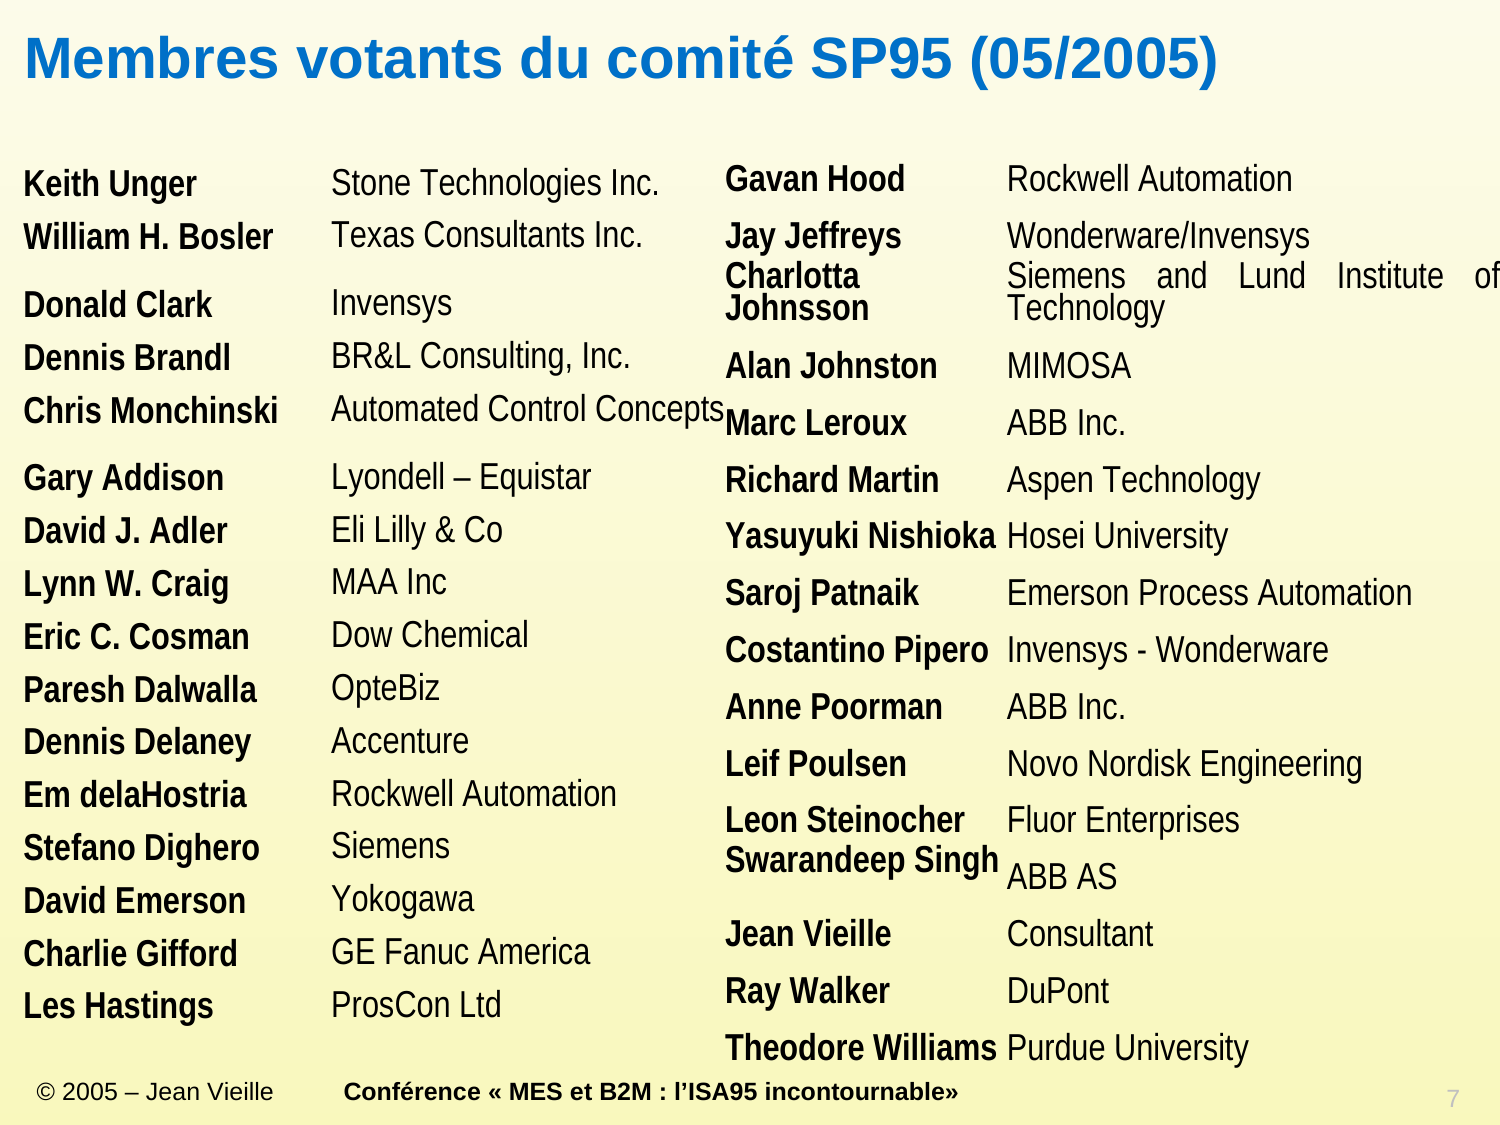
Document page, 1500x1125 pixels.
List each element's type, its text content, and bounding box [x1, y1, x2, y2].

text_box Accenture [316, 708, 724, 760]
text_box Em delaHostria [8, 762, 313, 815]
text_box GE Fanuc America [316, 919, 724, 972]
text_box MAA Inc [316, 549, 724, 602]
text_box Lynn W. Craig [8, 551, 313, 604]
text_box Jean Vieille [724, 904, 1006, 961]
title Membres votants du comité SP95 (05/2005) [9, 12, 1476, 151]
text_box BR&L Consulting, Inc. [316, 323, 724, 376]
text_box Gavan Hood [724, 149, 1006, 206]
text_box Donald Clark [8, 272, 313, 324]
text_box Siemens [316, 813, 724, 866]
text_box Gary Addison [8, 445, 313, 498]
text_box Invensys - Wonderware [1006, 620, 1500, 677]
text_box ABB Inc. [1006, 677, 1500, 734]
text_box Eli Lilly & Co [316, 496, 724, 549]
text_box Stone Technologies Inc. [316, 149, 724, 202]
text_box Automated Control Concepts [316, 376, 724, 444]
text_box Stefano Dighero [8, 815, 313, 868]
text_box Lyondell – Equistar [316, 444, 724, 496]
text_box OpteBiz [316, 655, 724, 708]
text_box Dow Chemical [316, 602, 724, 655]
text_box Charlie Gifford [8, 920, 313, 973]
text_box David Emerson [8, 868, 313, 920]
text_box ABB Inc. [1006, 393, 1500, 450]
text_box Richard Martin [724, 450, 1006, 506]
text_box Wonderware/Invensys [1006, 206, 1500, 263]
text_box Eric C. Cosman [8, 604, 313, 657]
text_box Les Hastings [8, 973, 313, 1027]
text_box Invensys [316, 270, 724, 323]
text_box Aspen Technology [1006, 450, 1500, 506]
text_box Hosei University [1006, 506, 1500, 563]
text_box ProsCon Ltd [316, 972, 724, 1026]
text_box MIMOSA [1006, 336, 1500, 393]
text_box David J. Adler [8, 498, 313, 551]
text_box Dennis Delaney [8, 709, 313, 762]
text_box Anne Poorman [724, 677, 1006, 734]
text_box Texas Consultants Inc. [316, 202, 724, 270]
text_box Purdue University [1006, 1018, 1500, 1075]
text_box Saroj Patnaik [724, 563, 1006, 620]
text_box Marc Leroux [724, 393, 1006, 450]
text_box Costantino Pipero [724, 620, 1006, 677]
text_box Rockwell Automation [316, 760, 724, 813]
text_box Dennis Brandl [8, 324, 313, 377]
text_box Leon Steinocher [724, 790, 1006, 847]
text_box Swarandeep Singh [724, 847, 1006, 904]
text_box William H. Bosler [8, 204, 313, 272]
text_box Novo Nordisk Engineering [1006, 734, 1500, 790]
text_box Rockwell Automation [1006, 149, 1500, 206]
text_box Paresh Dalwalla [8, 657, 313, 709]
text_box DuPont [1006, 961, 1500, 1018]
text_box Leif Poulsen [724, 734, 1006, 790]
text_box Keith Unger [8, 151, 313, 204]
text_box Theodore Williams [724, 1018, 1006, 1075]
text_box Charlotta Johnsson [724, 263, 1006, 336]
text_box ABB AS [1006, 847, 1500, 904]
text_box Siemens and Lund Institute of Technology [1006, 263, 1500, 336]
text_box Alan Johnston [724, 336, 1006, 393]
text_box Fluor Enterprises [1006, 790, 1500, 847]
text_box Chris Monchinski [8, 377, 313, 445]
text_box Consultant [1006, 904, 1500, 961]
text_box Emerson Process Automation [1006, 563, 1500, 620]
text_box Yokogawa [316, 866, 724, 919]
text_box Yasuyuki Nishioka [724, 506, 1006, 563]
text_box Ray Walker [724, 961, 1006, 1018]
text_box Jay Jeffreys [724, 206, 1006, 263]
